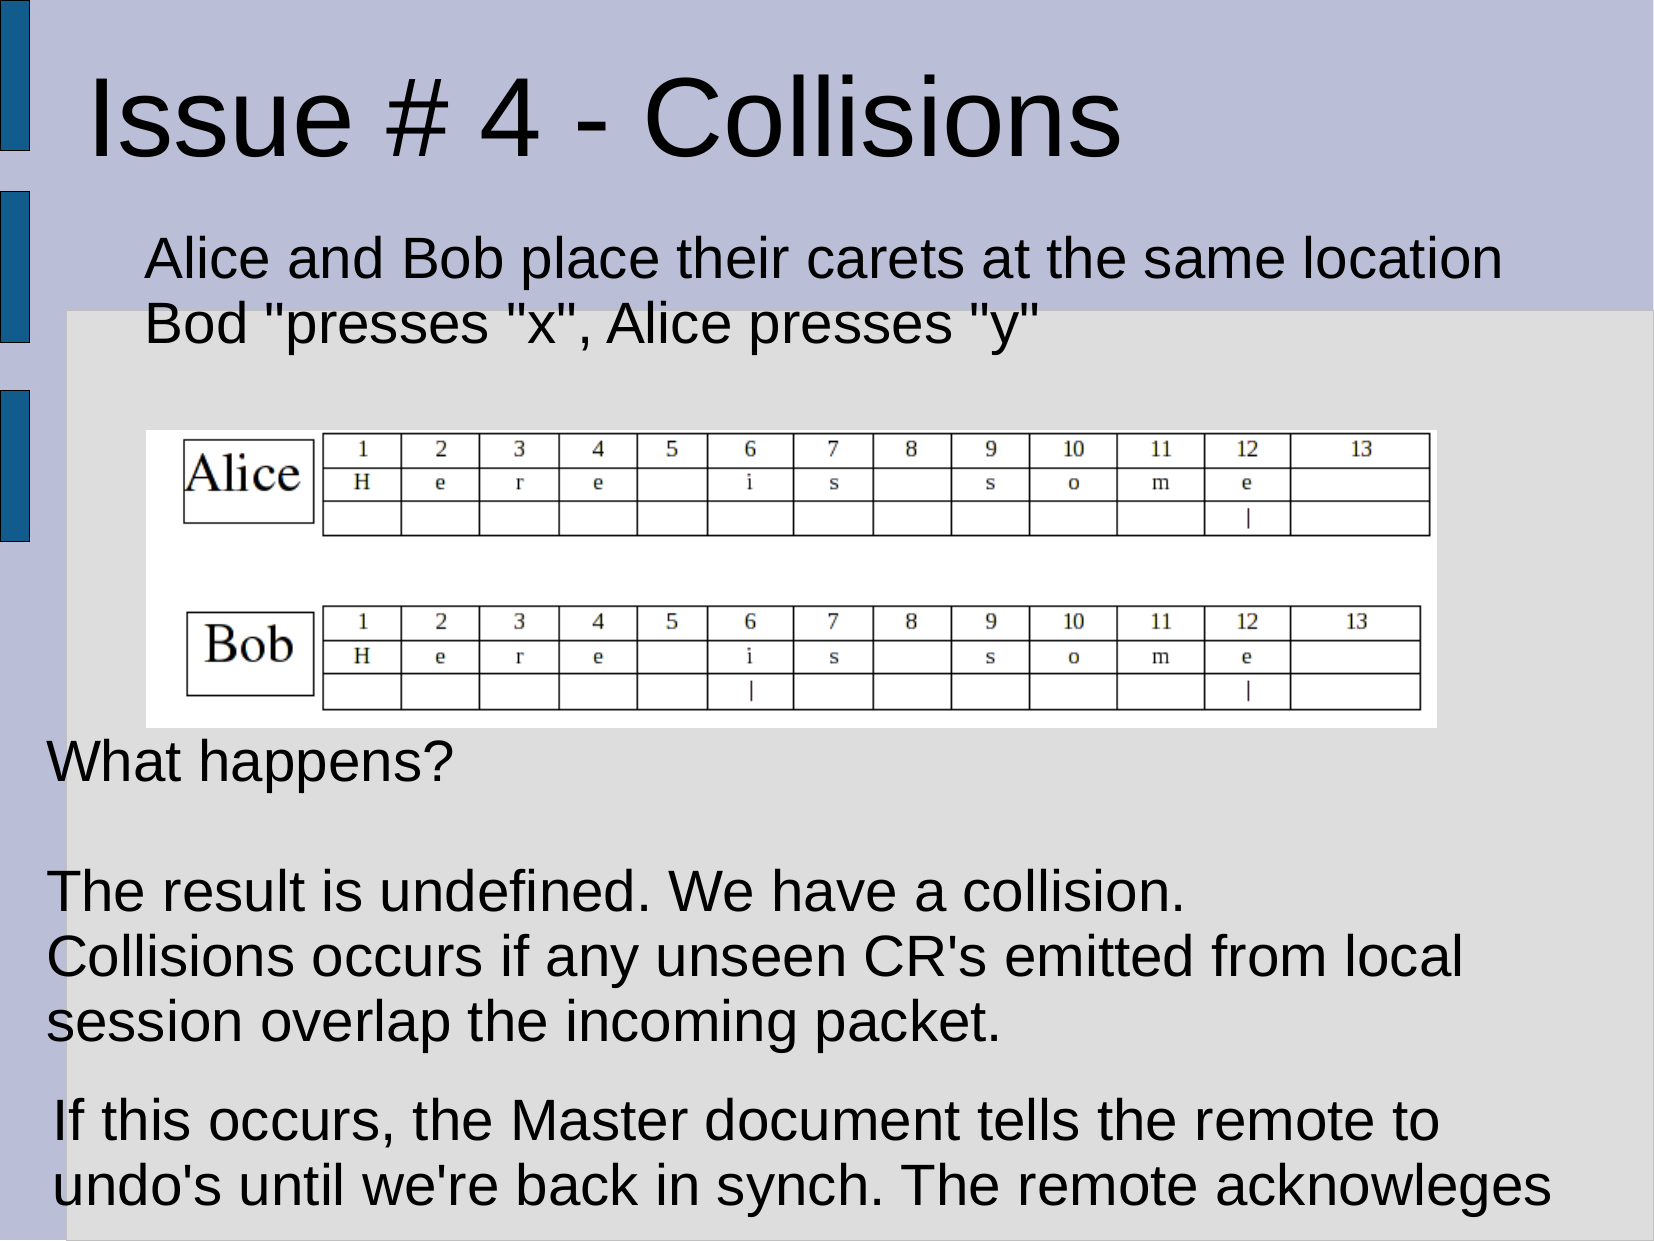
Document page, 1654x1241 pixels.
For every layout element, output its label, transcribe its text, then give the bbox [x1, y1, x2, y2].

picture [146, 430, 1437, 721]
text_box Alice and Bob place their carets at the same location Bod "presses "x", Alice presses "y" [130, 218, 1520, 364]
text_box What happens? The result is undefined. We have a collision. Collisions occurs if any unseen CR's emitted from local session overlap the incoming packet. [31, 721, 1608, 1061]
text_box If this occurs, the Master document tells the remote to undo's until we're back in synch. The remote acknowleges [37, 1080, 1640, 1226]
text_box Issue # 4 - Collisions [71, 46, 1140, 188]
